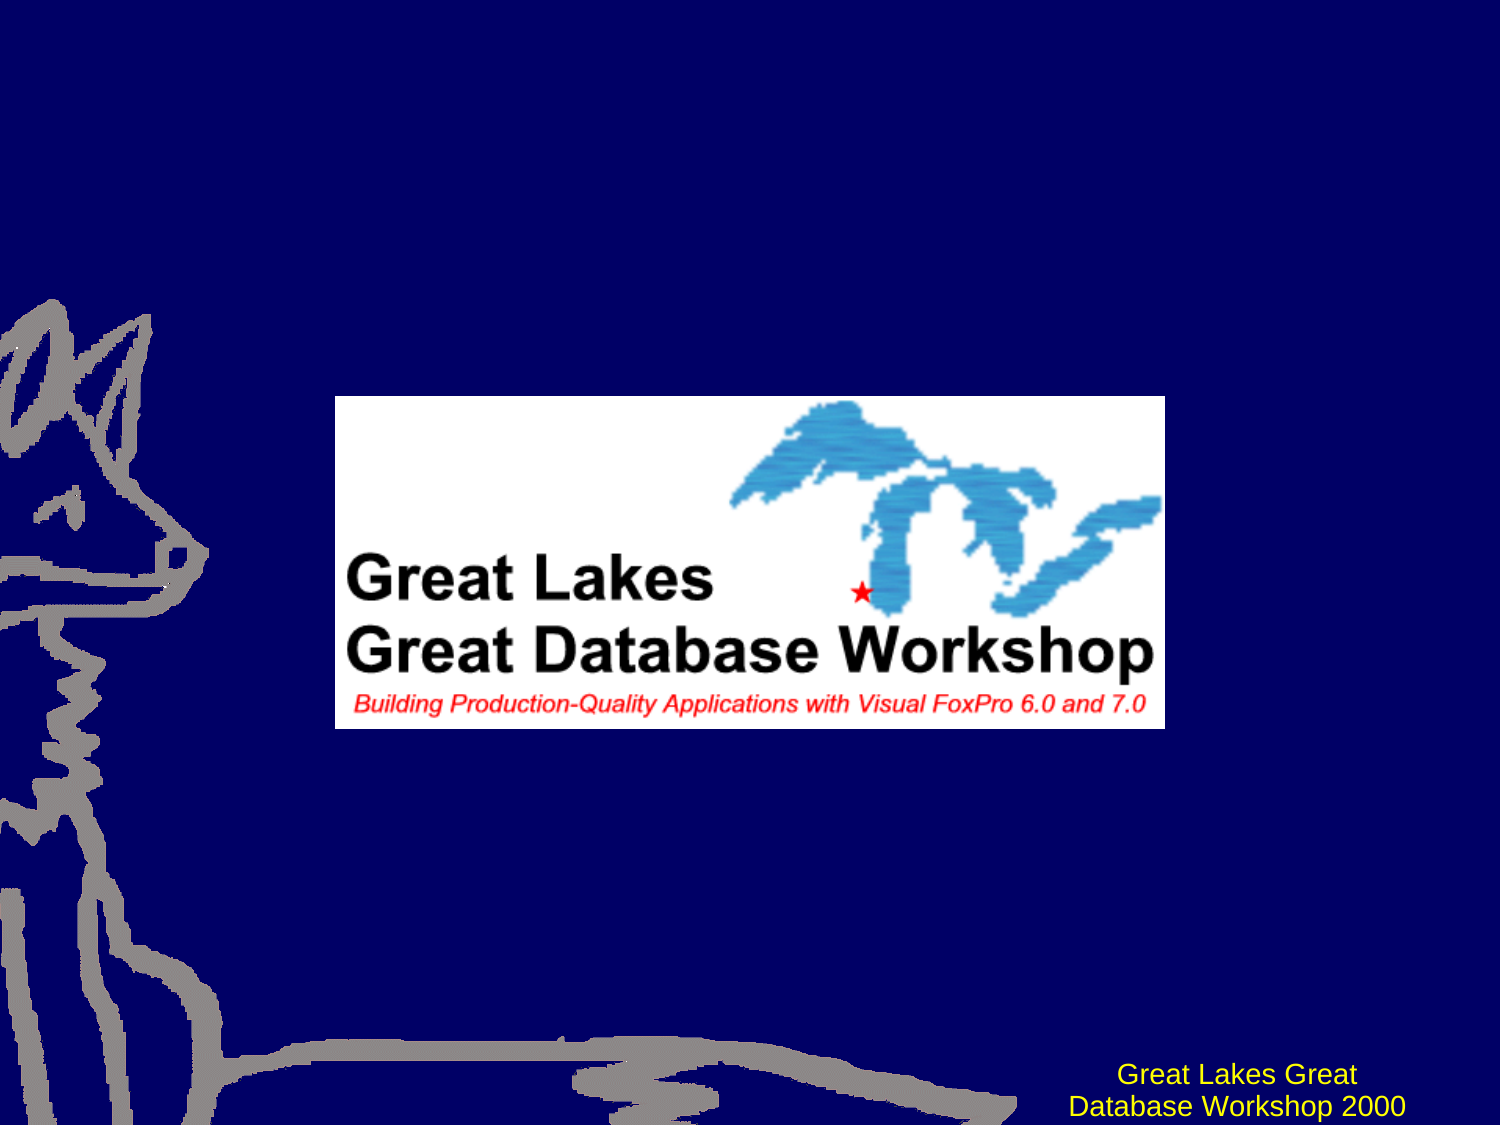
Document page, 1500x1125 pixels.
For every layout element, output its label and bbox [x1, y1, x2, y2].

picture [0, 275, 1165, 1125]
